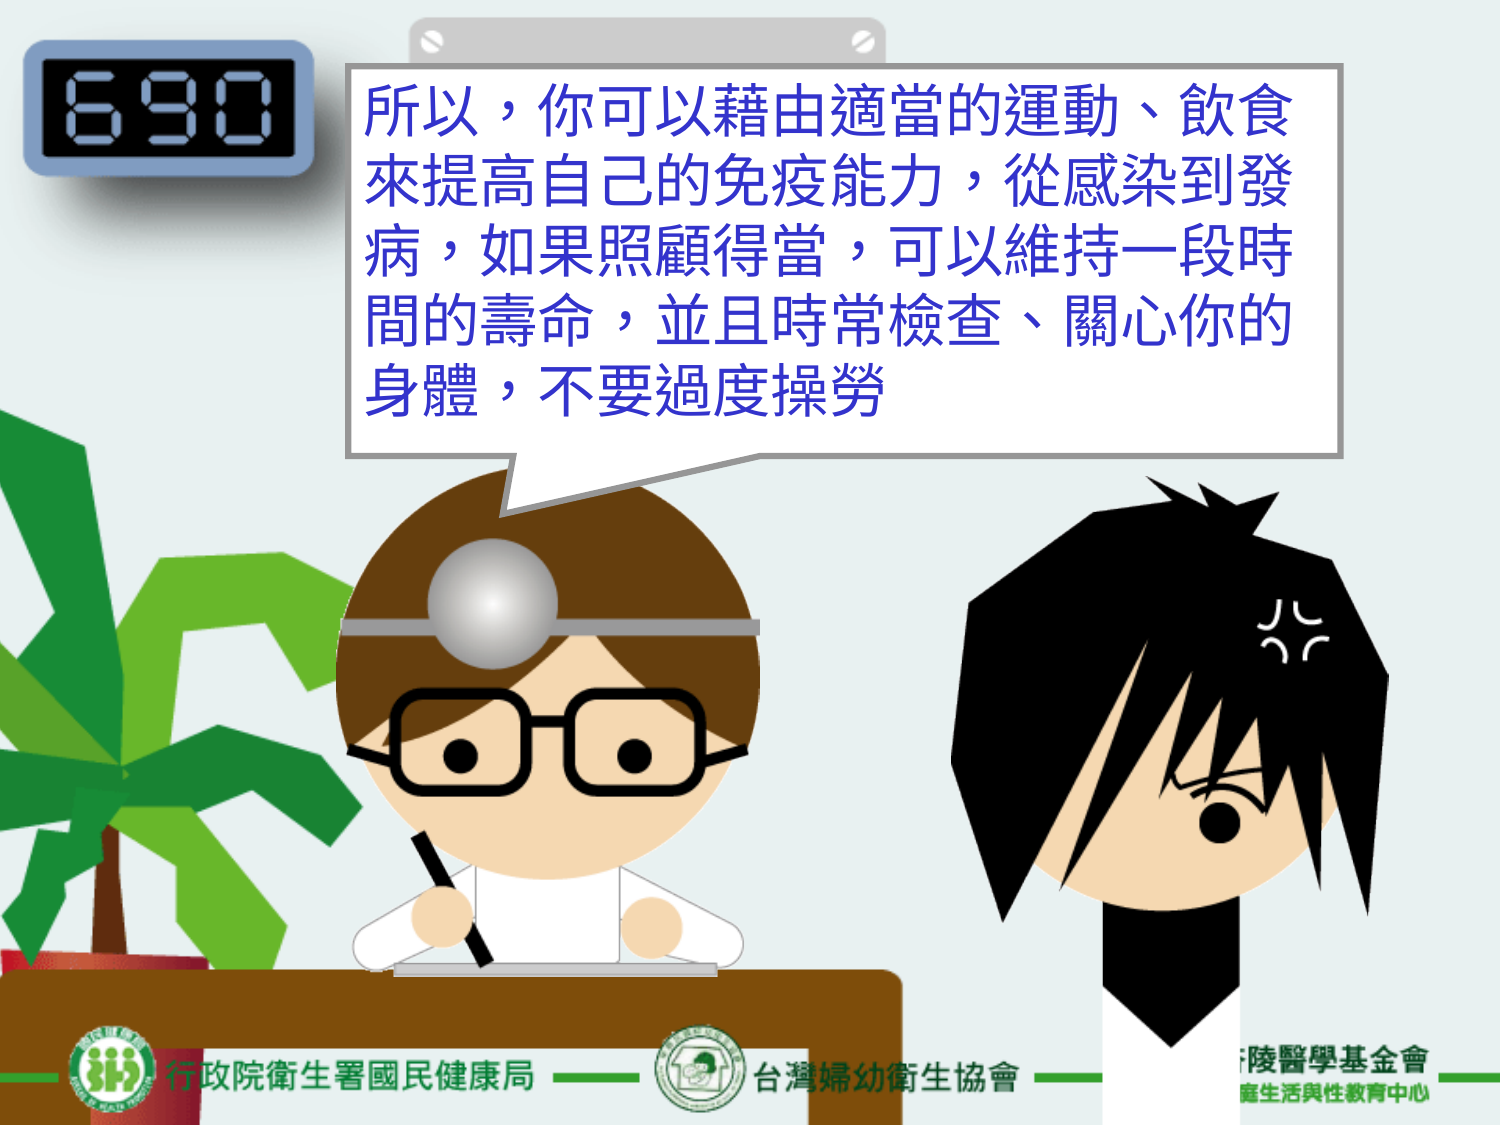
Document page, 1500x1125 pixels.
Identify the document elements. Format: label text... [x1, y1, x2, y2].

picture [0, 0, 1500, 1125]
text_box 所以，你可以藉由適當的運動、飲食來提高自己的免疫能力，從感染到發病，如果照顧得當，可以維持一段時間的壽命，並且時常檢查、關心你的身體，不要過度操勞 [348, 66, 1341, 515]
